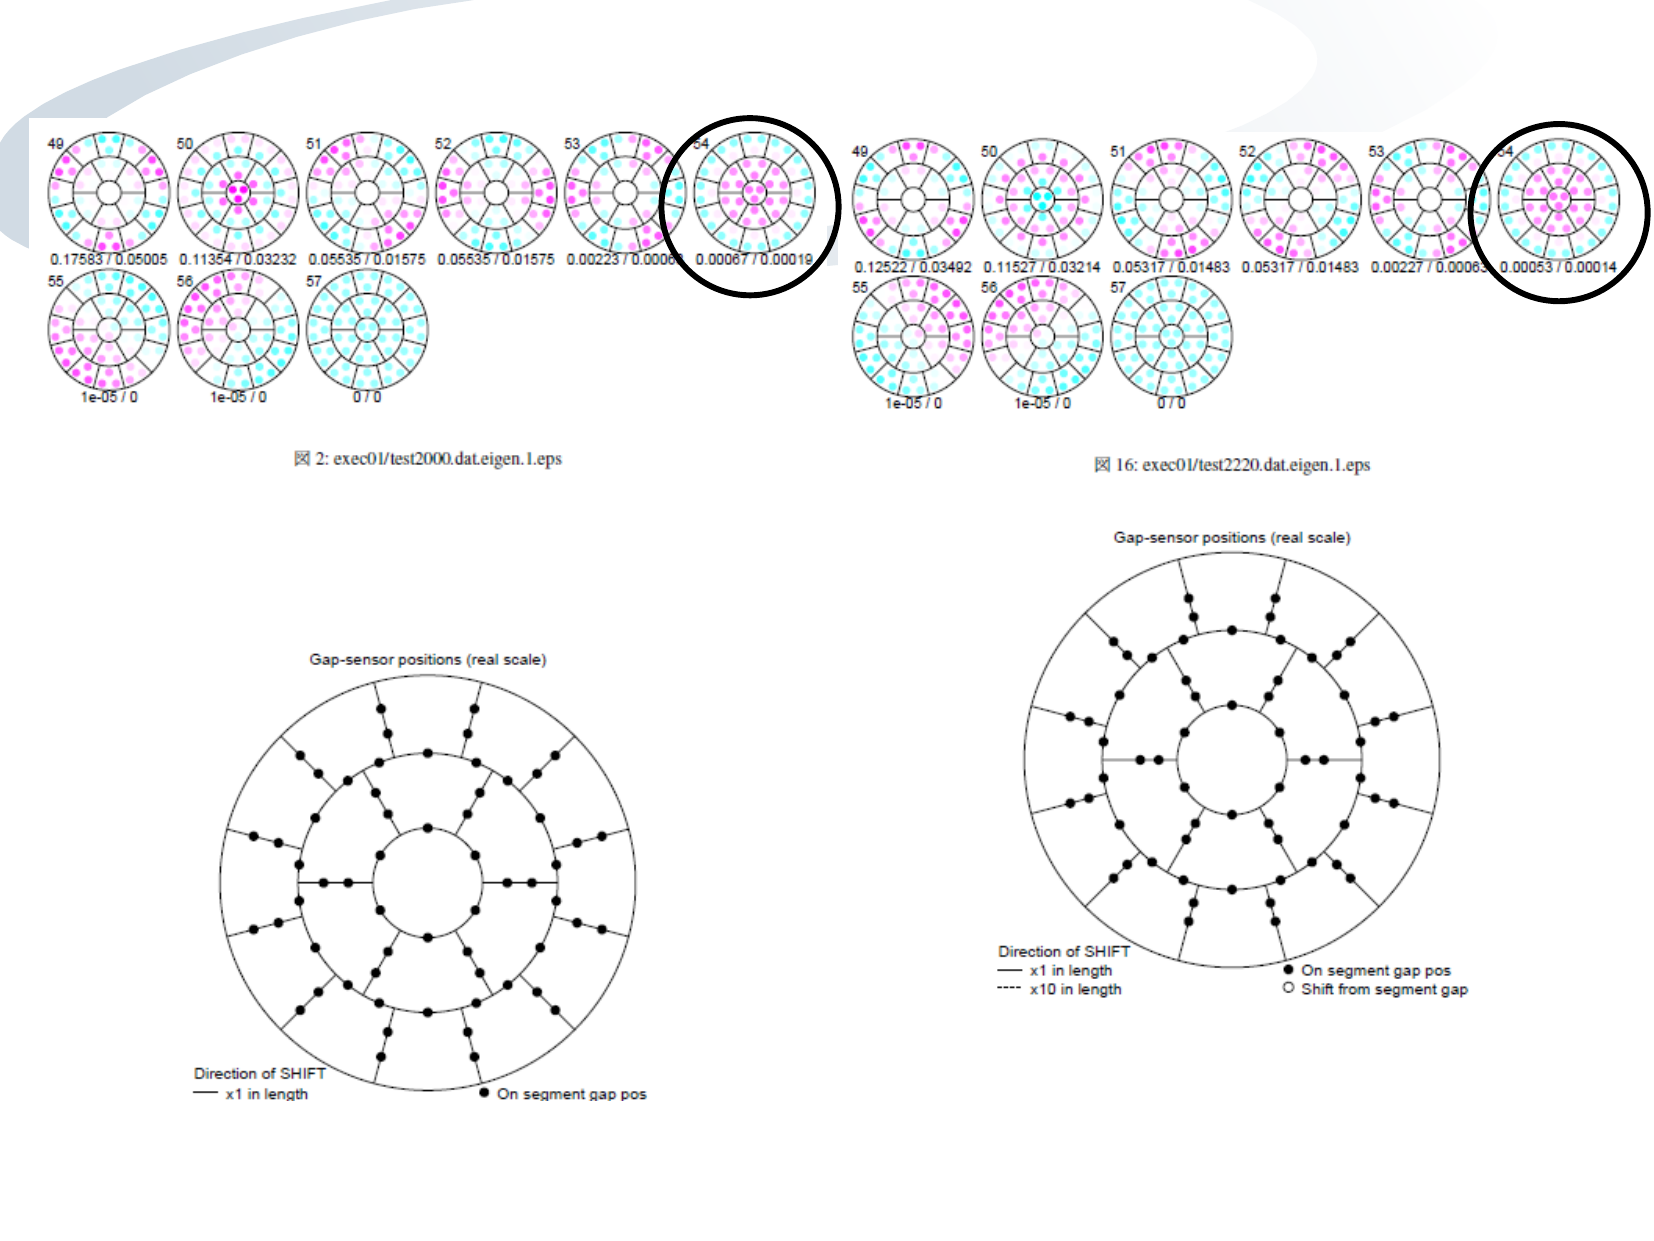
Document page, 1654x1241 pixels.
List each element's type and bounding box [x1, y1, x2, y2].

picture [665, 122, 827, 292]
picture [1605, 132, 1625, 148]
picture [29, 118, 827, 1101]
picture [777, 118, 827, 155]
picture [838, 132, 1625, 1004]
picture [1474, 132, 1625, 298]
